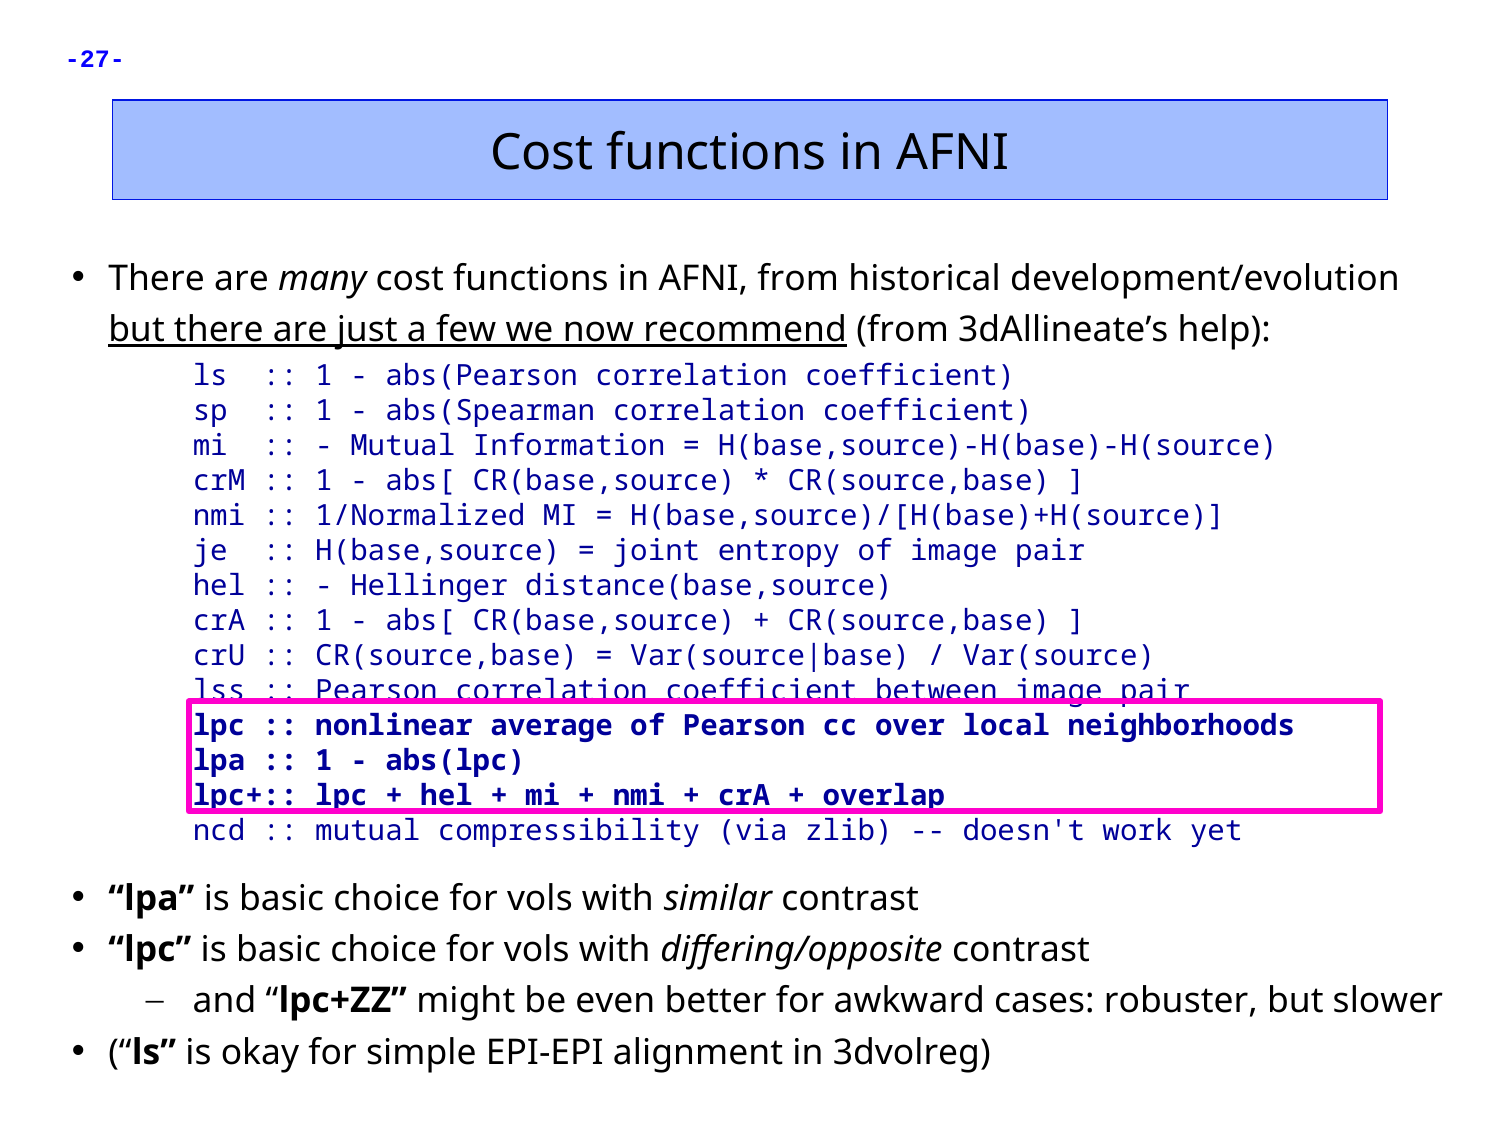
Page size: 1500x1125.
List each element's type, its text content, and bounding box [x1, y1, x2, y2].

text_box Cost functions in AFNI [112, 99, 1388, 200]
text_box There are many cost functions in AFNI, from historical development/evolution but there are just a few we now recommend (from 3dAllineate’s help): “lpa” is basic choice for vols with similar contrast “lpc” is basic choice for vols with differing/opposite contrast and “lpc+ZZ” might be even better for awkward cases: robuster, but slower (“ls” is okay for simple EPI-EPI alignment in 3dvolreg) [56, 246, 1474, 1047]
text_box ls :: 1 - abs(Pearson correlation coefficient) sp :: 1 - abs(Spearman correlation coefficient) mi :: - Mutual Information = H(base,source)-H(base)-H(source) crM :: 1 - abs[ CR(base,source) * CR(source,base) ] nmi :: 1/Normalized MI = H(base,source)/[H(base)+H(source)] je :: H(base,source) = joint entropy of image pair hel :: - Hellinger distance(base,source) crA :: 1 - abs[ CR(base,source) + CR(source,base) ] crU :: CR(source,base) = Var(source|base) / Var(source) lss :: Pearson correlation coefficient between image pair lpc :: nonlinear average of Pearson cc over local neighborhoods lpa :: 1 - abs(lpc) lpc+:: lpc + hel + mi + nmi + crA + overlap ncd :: mutual compressibility (via zlib) -- doesn't work yet [125, 349, 1440, 865]
